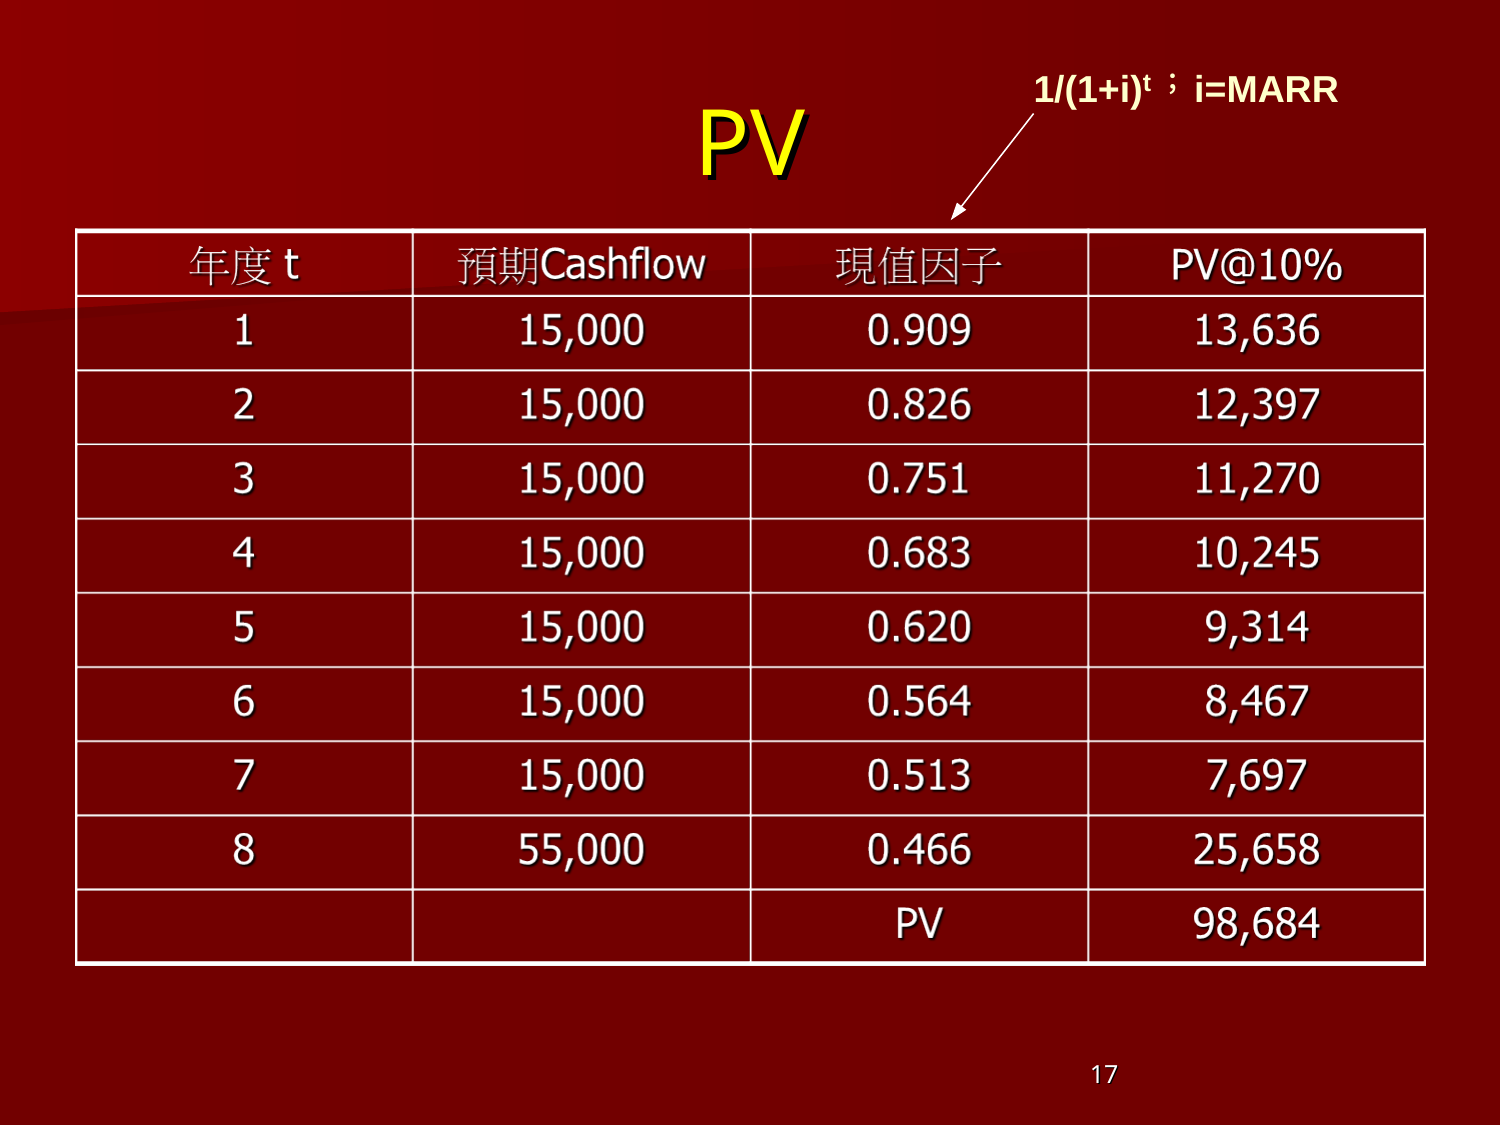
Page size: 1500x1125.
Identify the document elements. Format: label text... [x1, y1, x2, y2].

picture [75, 224, 1426, 978]
text_box 1/(1+i)t；i=MARR [1018, 57, 1337, 118]
title PV [75, 45, 1426, 224]
text_box [1074, 1025, 1426, 1101]
